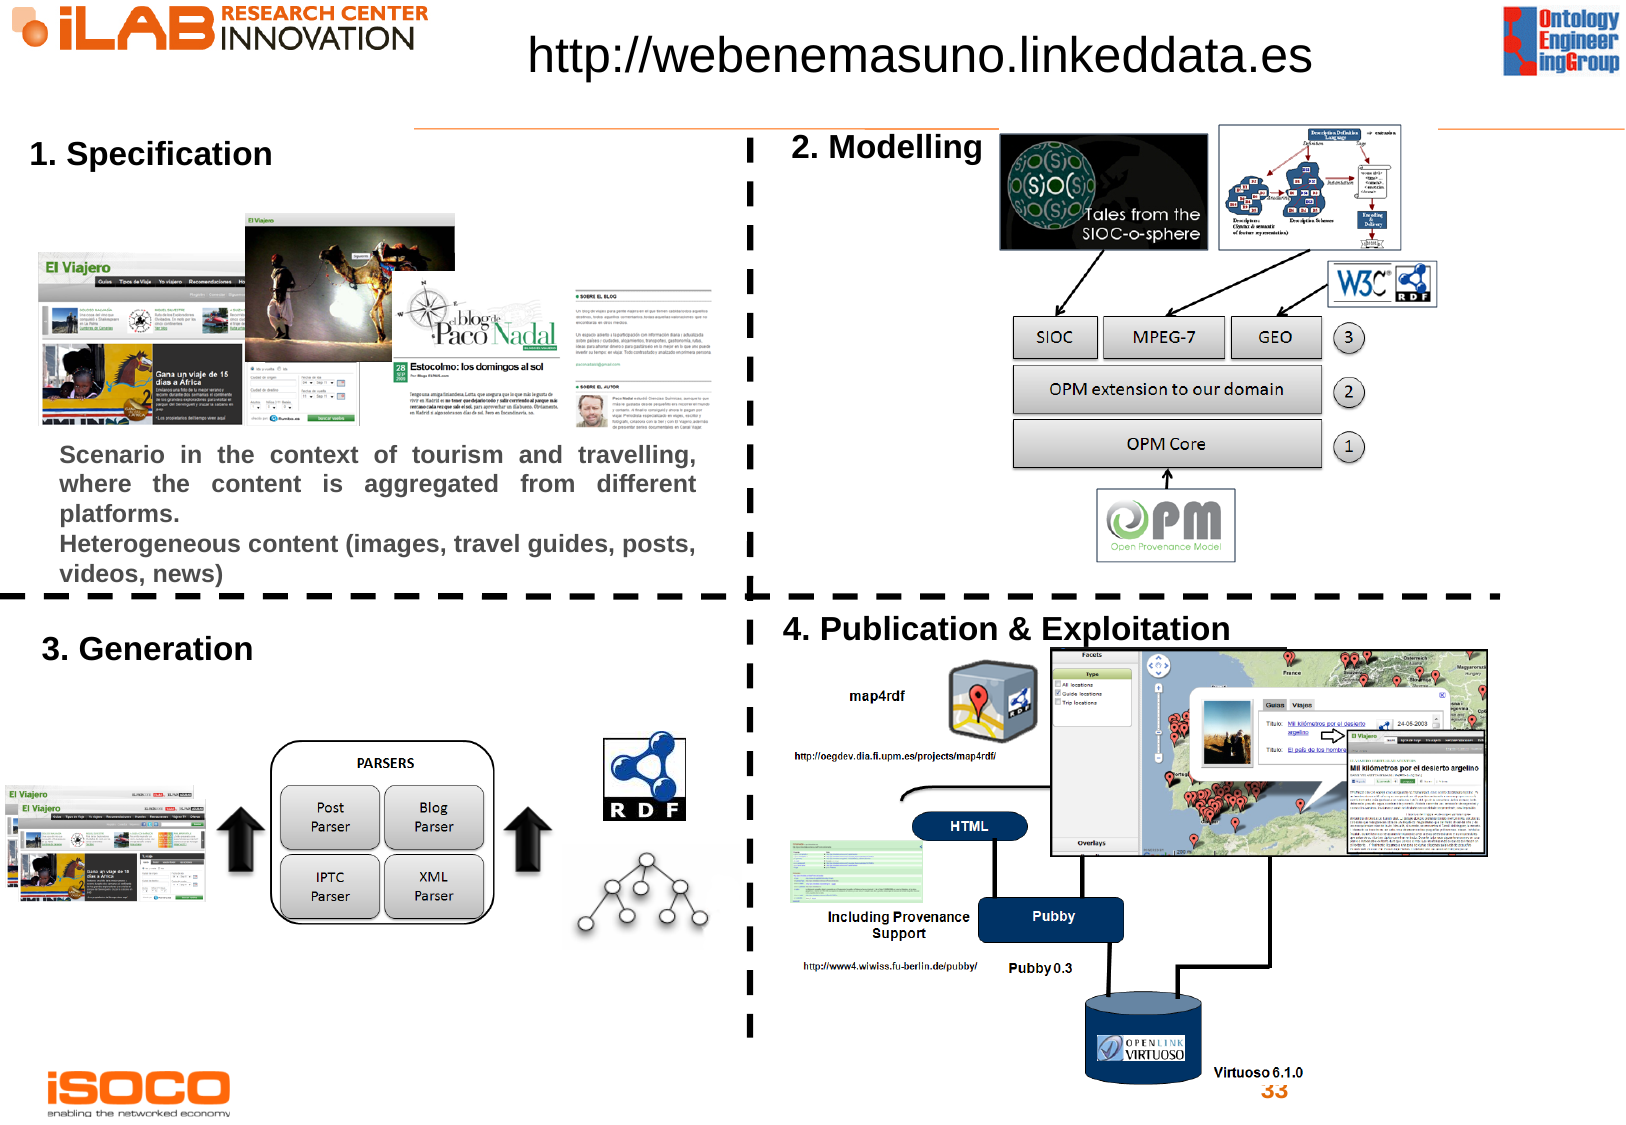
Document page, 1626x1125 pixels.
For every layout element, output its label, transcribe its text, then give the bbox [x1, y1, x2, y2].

text_box 1. Specification [14, 124, 288, 180]
text_box 3. Generation [26, 619, 269, 675]
picture [47, 1071, 230, 1117]
picture [37, 212, 714, 431]
picture [787, 646, 1488, 1085]
picture [5, 0, 435, 55]
picture [562, 844, 742, 950]
picture [5, 785, 206, 902]
list [452, 67, 1605, 118]
picture [603, 731, 686, 821]
text_box Scenario in the context of tourism and travelling, where the content is aggregated from different platforms. Heterogeneous content (images, travel guides, posts, videos, news) [44, 431, 713, 596]
text_box 4. Publication & Exploitation [768, 599, 1247, 655]
picture [208, 739, 561, 925]
text_box 2. Modelling [776, 118, 999, 173]
picture [1501, 5, 1620, 77]
list http://webenemasuno.linkeddata.es [452, 14, 1501, 65]
picture [999, 124, 1438, 563]
